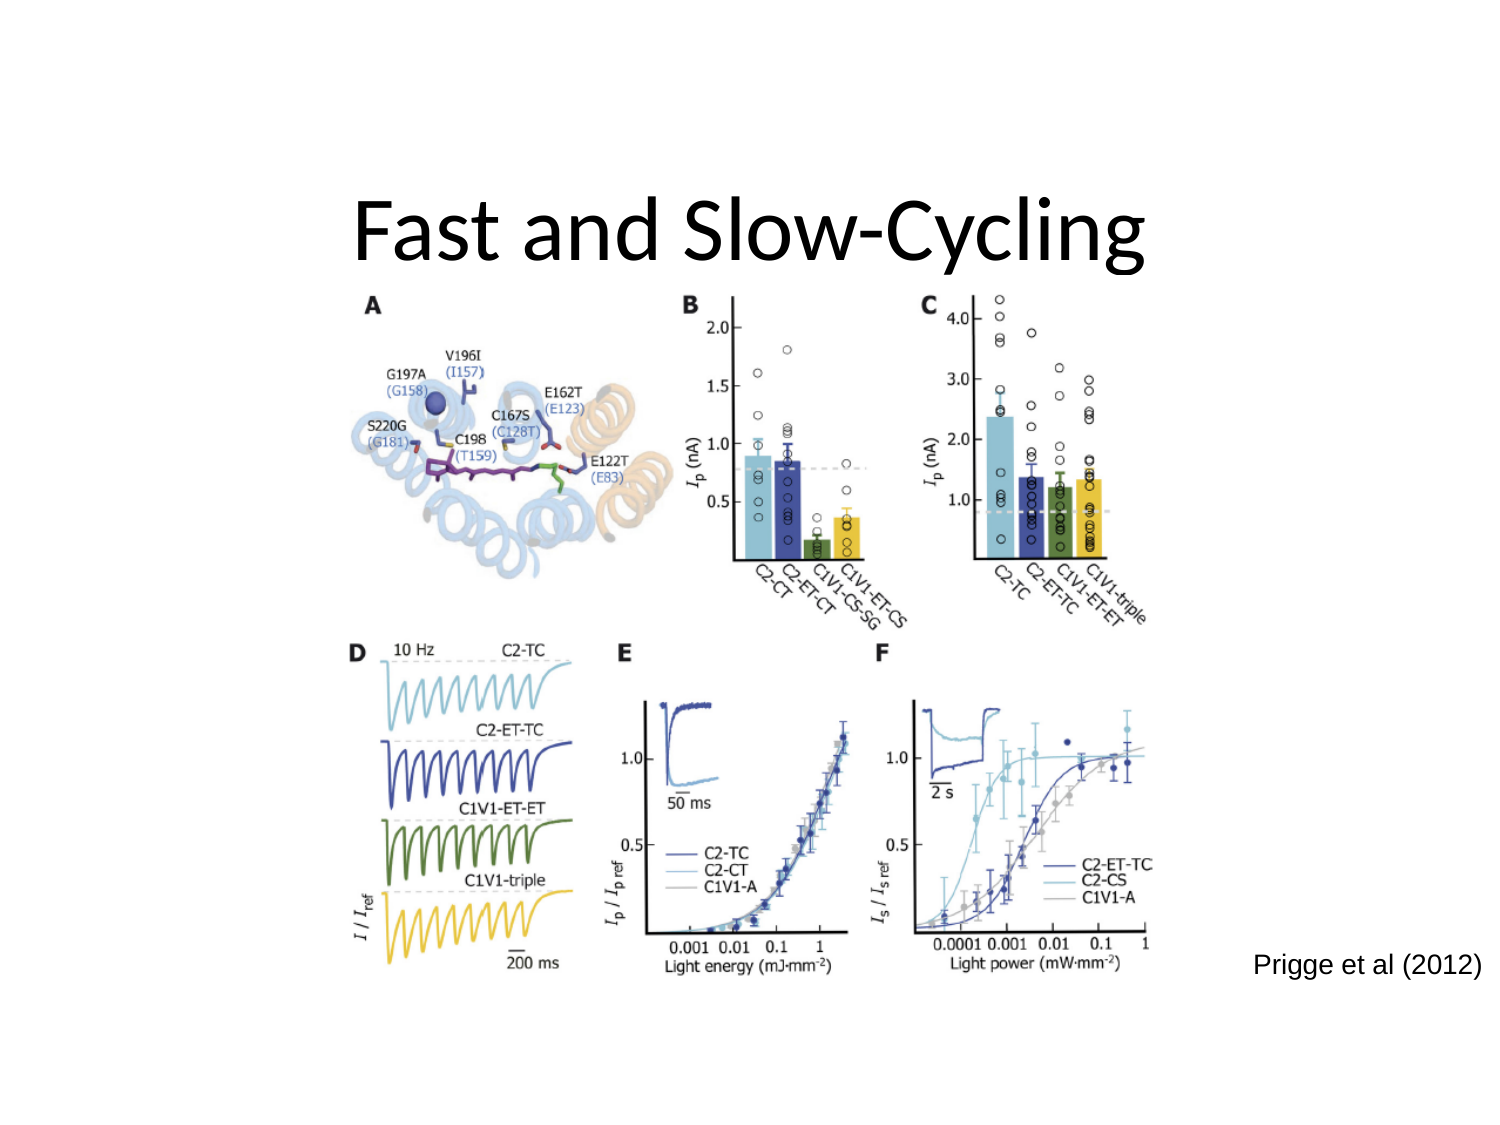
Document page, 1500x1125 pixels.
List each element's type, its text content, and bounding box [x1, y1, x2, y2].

text_box Prigge et al (2012) [1238, 938, 1500, 989]
picture [324, 275, 1176, 985]
title Fast and Slow-Cycling [103, 141, 1397, 306]
